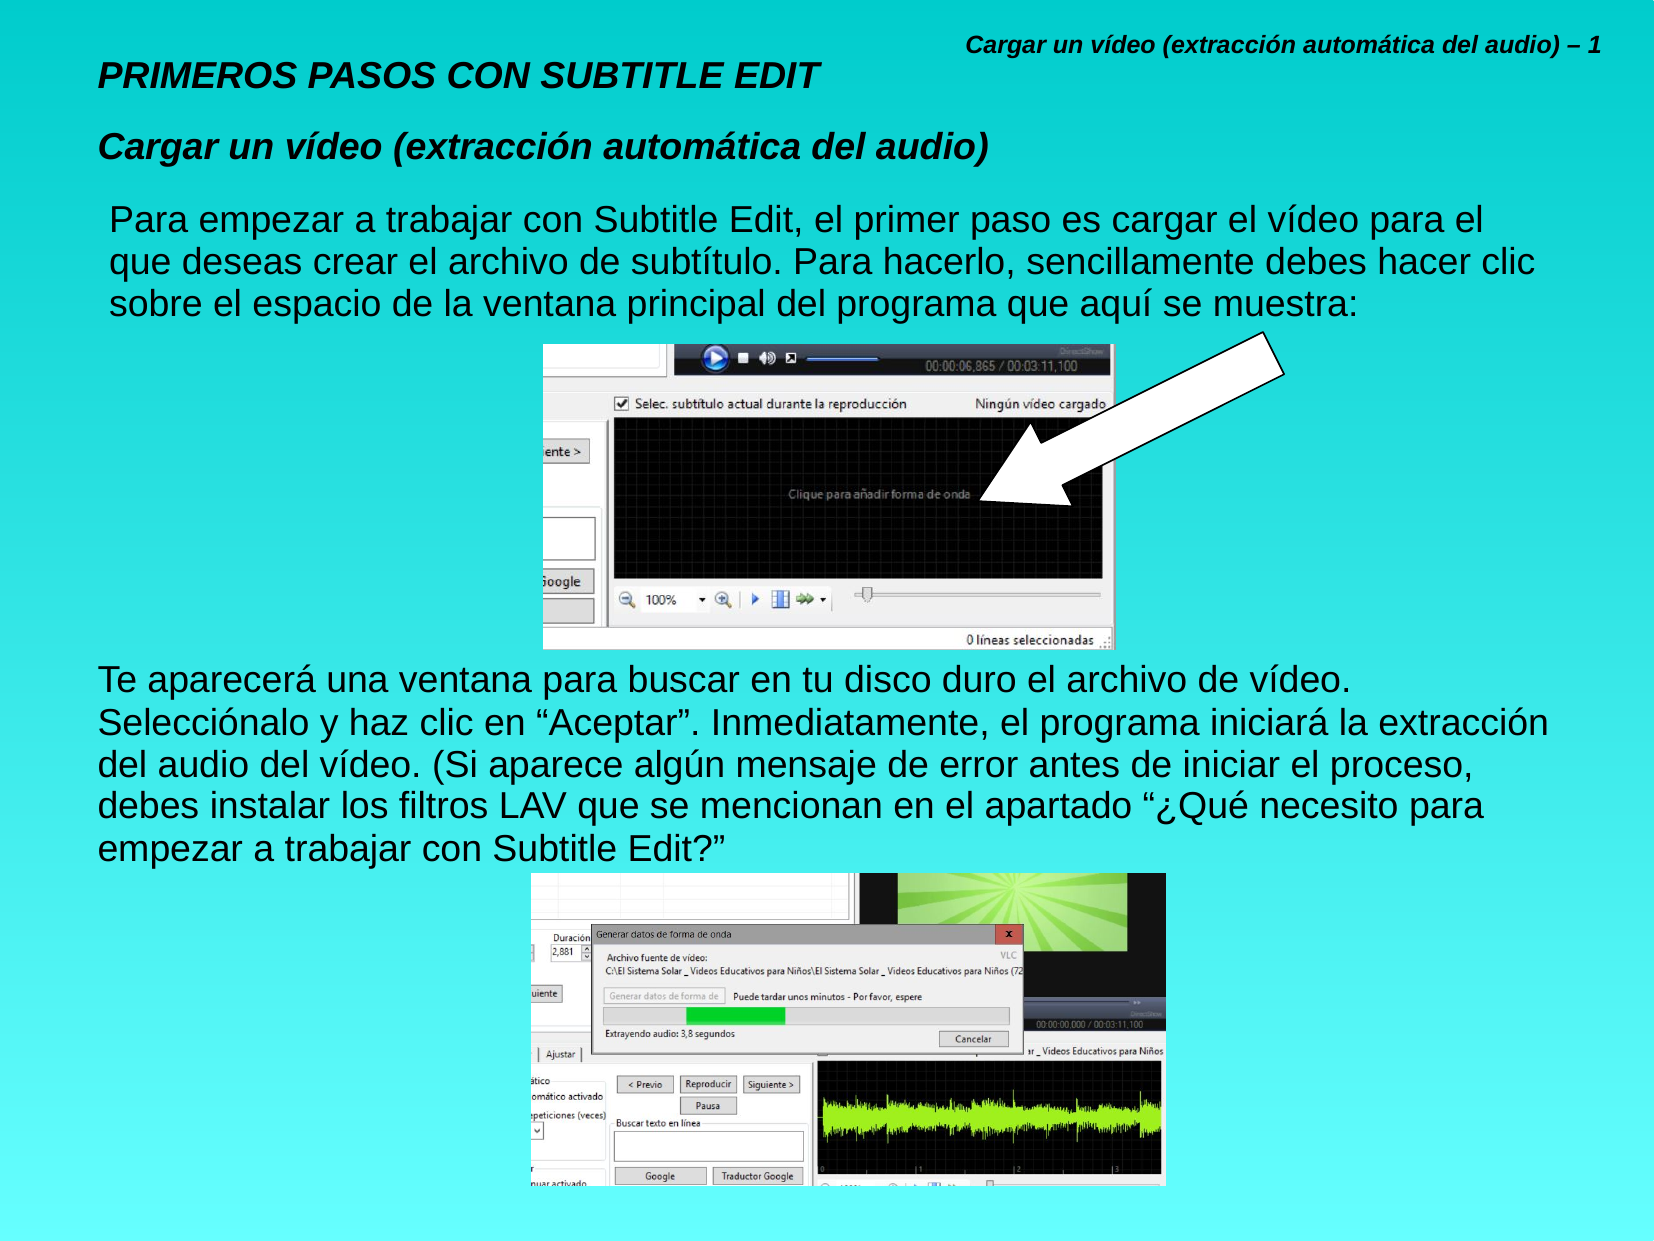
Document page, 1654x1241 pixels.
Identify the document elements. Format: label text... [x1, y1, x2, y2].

picture [543, 344, 1116, 650]
text_box Para empezar a trabajar con Subtitle Edit, el primer paso es cargar el vídeo para el que deseas crear el archivo de subtítulo. Para hacerlo, sencillamente debes hacer clic sobre el espacio de la ventana principal del programa que aquí se muestra: [94, 191, 1571, 331]
text_box Te aparecerá una ventana para buscar en tu disco duro el archivo de vídeo. Selecciónalo y haz clic en “Aceptar”. Inmediatamente, el programa iniciará la extracción del audio del vídeo. (Si aparece algún mensaje de error antes de iniciar el proceso, debes instalar los filtros LAV que se mencionan en el apartado “¿Qué necesito para empezar a trabajar con Subtitle Edit?” [82, 651, 1571, 875]
text_box Cargar un vídeo (extracción automática del audio) [82, 118, 1146, 178]
text_box PRIMEROS PASOS CON SUBTITLE EDIT [82, 47, 922, 118]
text_box Cargar un vídeo (extracción automática del audio) – 1 [909, 23, 1619, 94]
text_box [977, 332, 1285, 507]
picture [531, 873, 1166, 1186]
